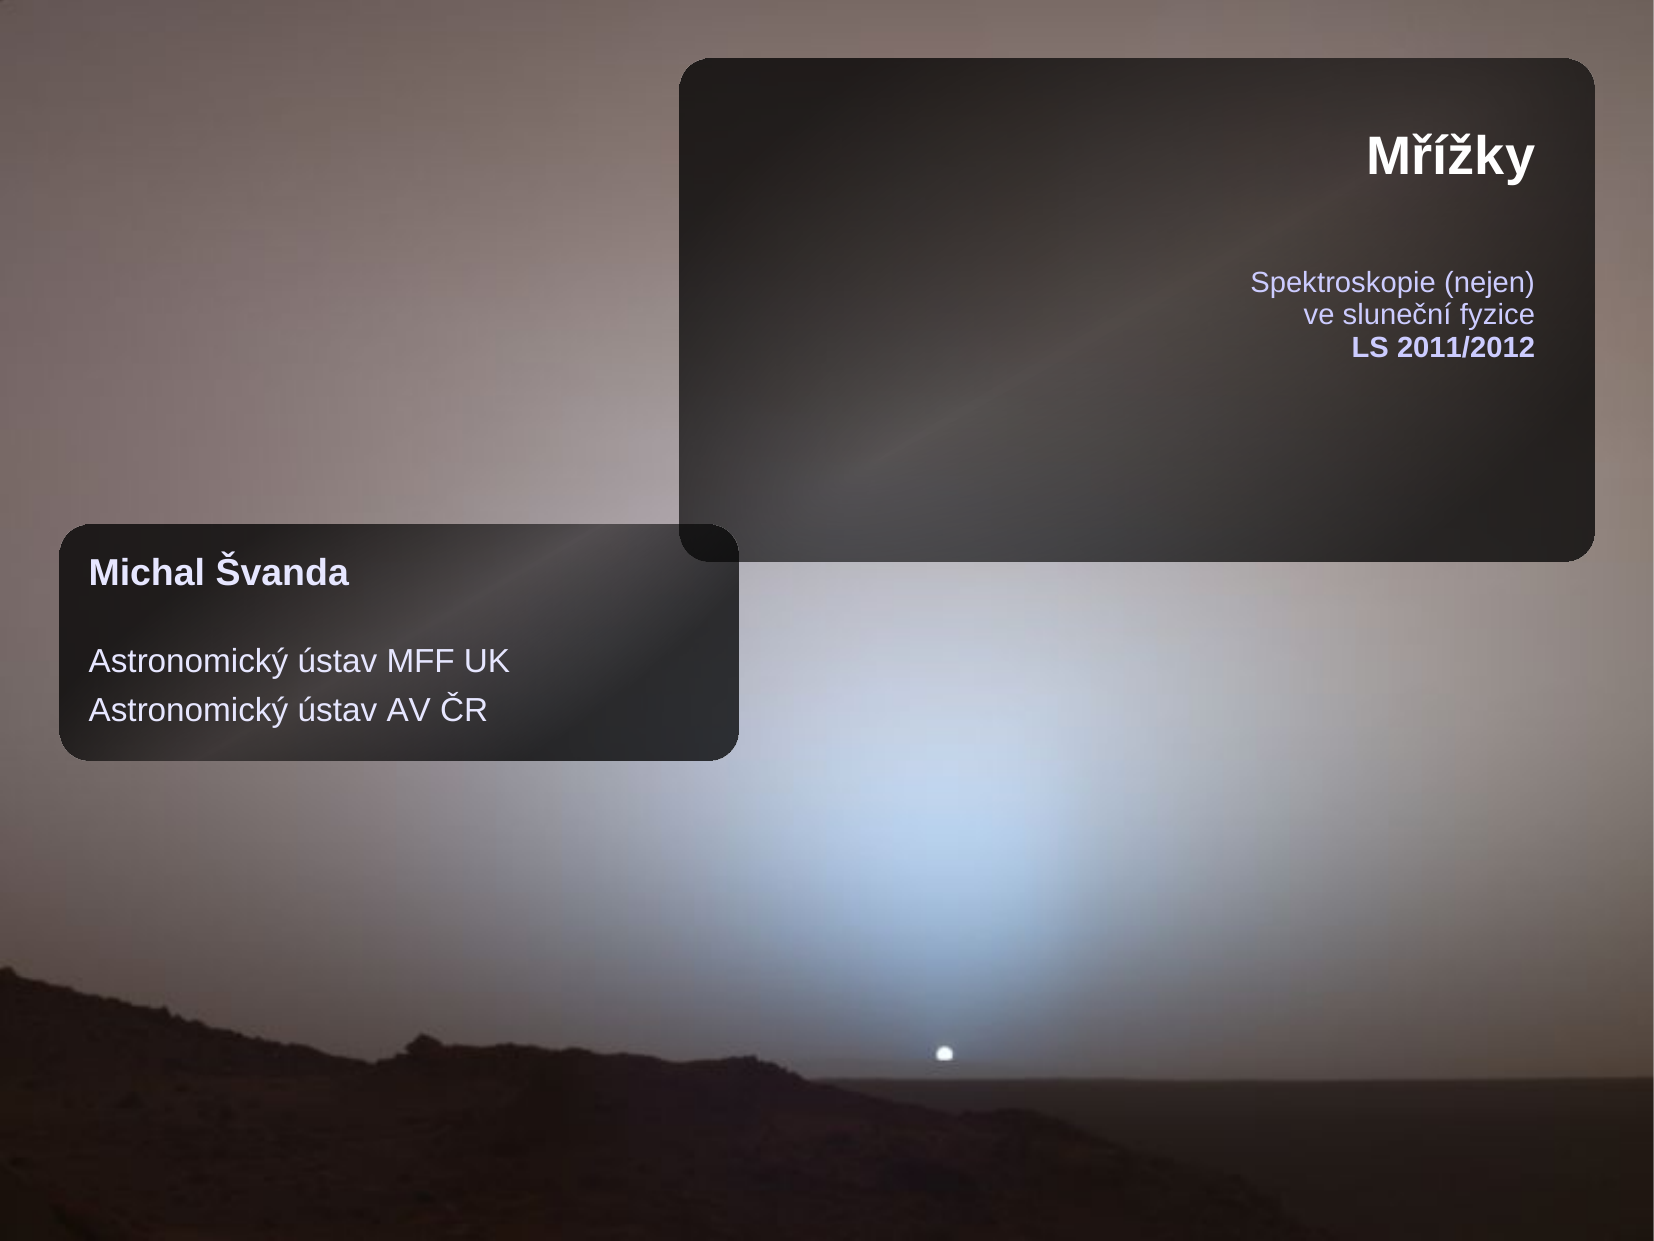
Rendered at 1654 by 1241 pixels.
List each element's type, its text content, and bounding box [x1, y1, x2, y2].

title Mřížky [740, 88, 1536, 223]
picture [0, 0, 1654, 1241]
